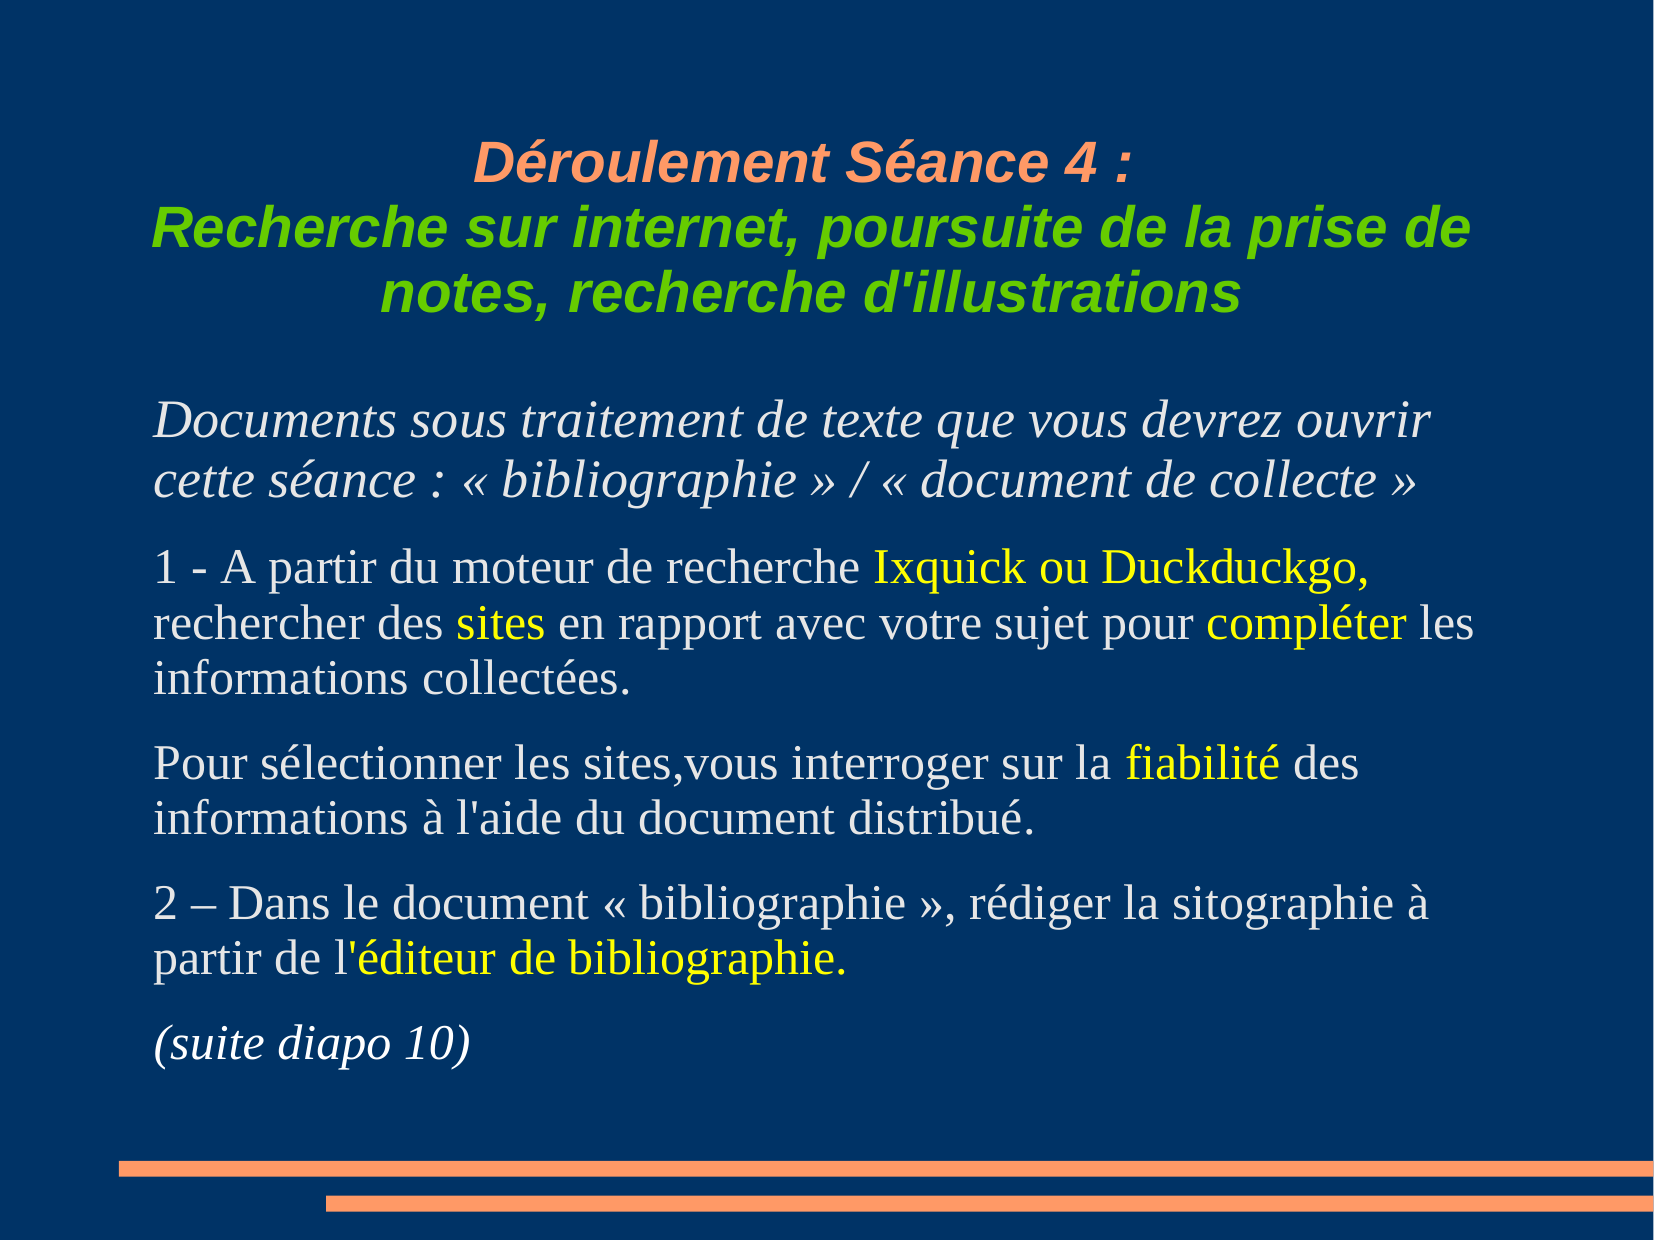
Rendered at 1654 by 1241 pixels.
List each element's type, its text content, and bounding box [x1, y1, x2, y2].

title Déroulement Séance 4 : Recherche sur internet, poursuite de la prise de notes, recherche d'illustrations [106, 101, 1519, 355]
list Documents sous traitement de texte que vous devrez ouvrir cette séance : « bibliographie » / « document de collecte » 1 - A partir du moteur de recherche Ixquick ou Duckduckgo, rechercher des sites en rapport avec votre sujet pour compléter les informations collectées. Pour sélectionner les sites,vous interroger sur la fiabilité des informations à l'aide du document distribué. 2 – Dans le document « bibliographie », rédiger la sitographie à partir de l'éditeur de bibliographie. (suite diapo 10) [82, 389, 1548, 1164]
